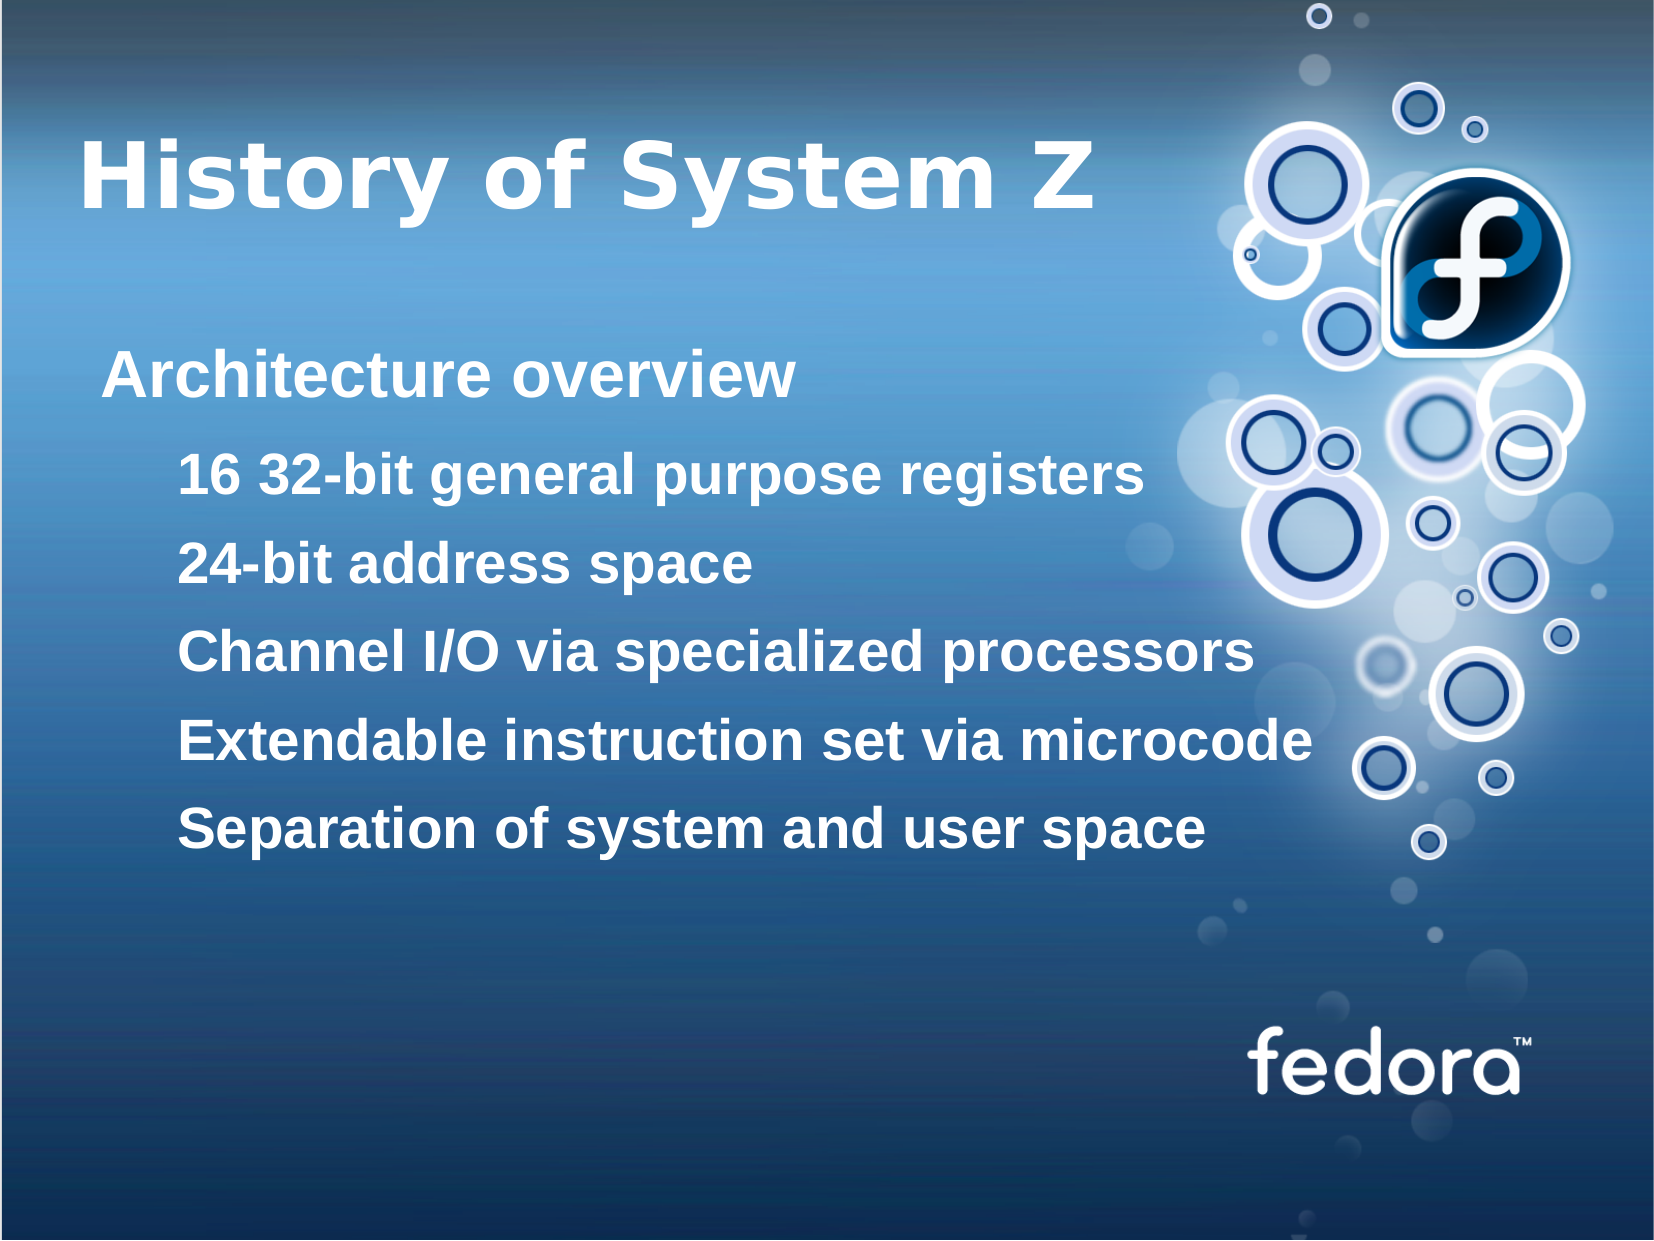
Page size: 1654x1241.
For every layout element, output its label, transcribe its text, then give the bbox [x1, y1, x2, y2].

list Architecture overview 16 32-bit general purpose registers 24-bit address space Channel I/O via specialized processors Extendable instruction set via microcode Separation of system and user space [82, 337, 1388, 1142]
picture [1, 0, 1654, 1240]
title History of System Z [76, 80, 1565, 273]
